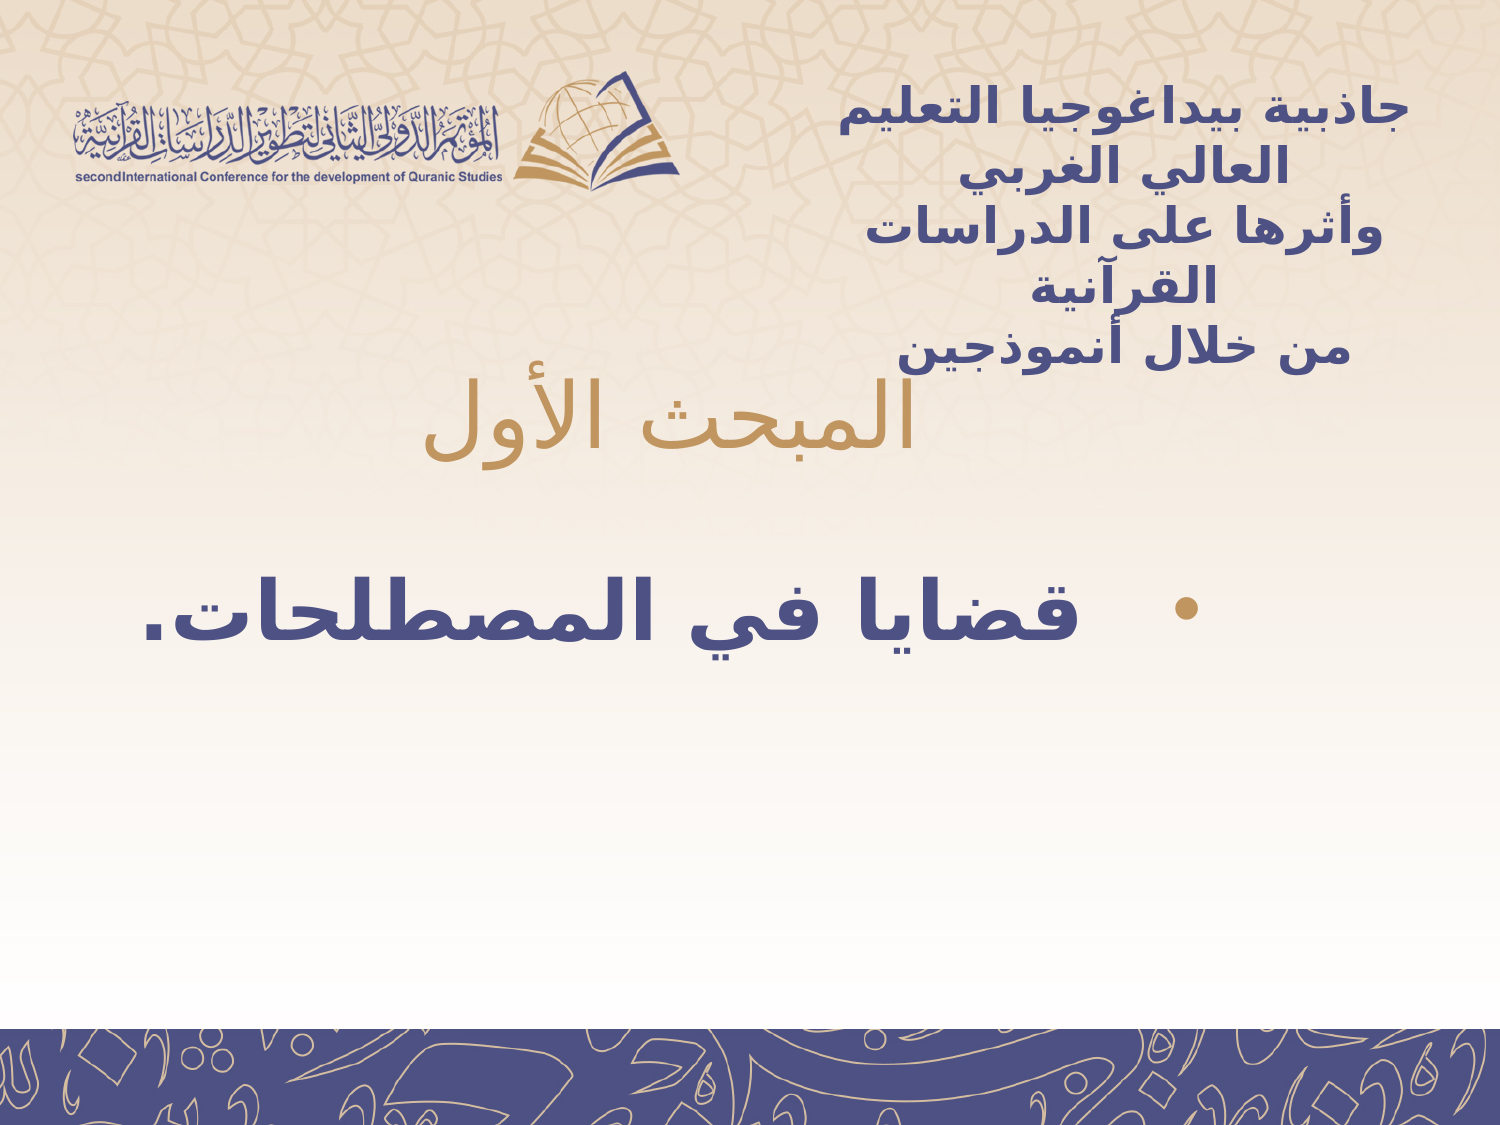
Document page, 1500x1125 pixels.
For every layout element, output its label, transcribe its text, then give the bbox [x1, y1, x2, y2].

text_box المبحث الأول قضايا في المصطلحات. [123, 349, 1436, 668]
text_box جاذبية بيداغوجيا التعليم العالي الغربي وأثرها على الدراسات القرآنية من خلال أنموذجين [750, 66, 1500, 381]
picture [0, 0, 1500, 1125]
